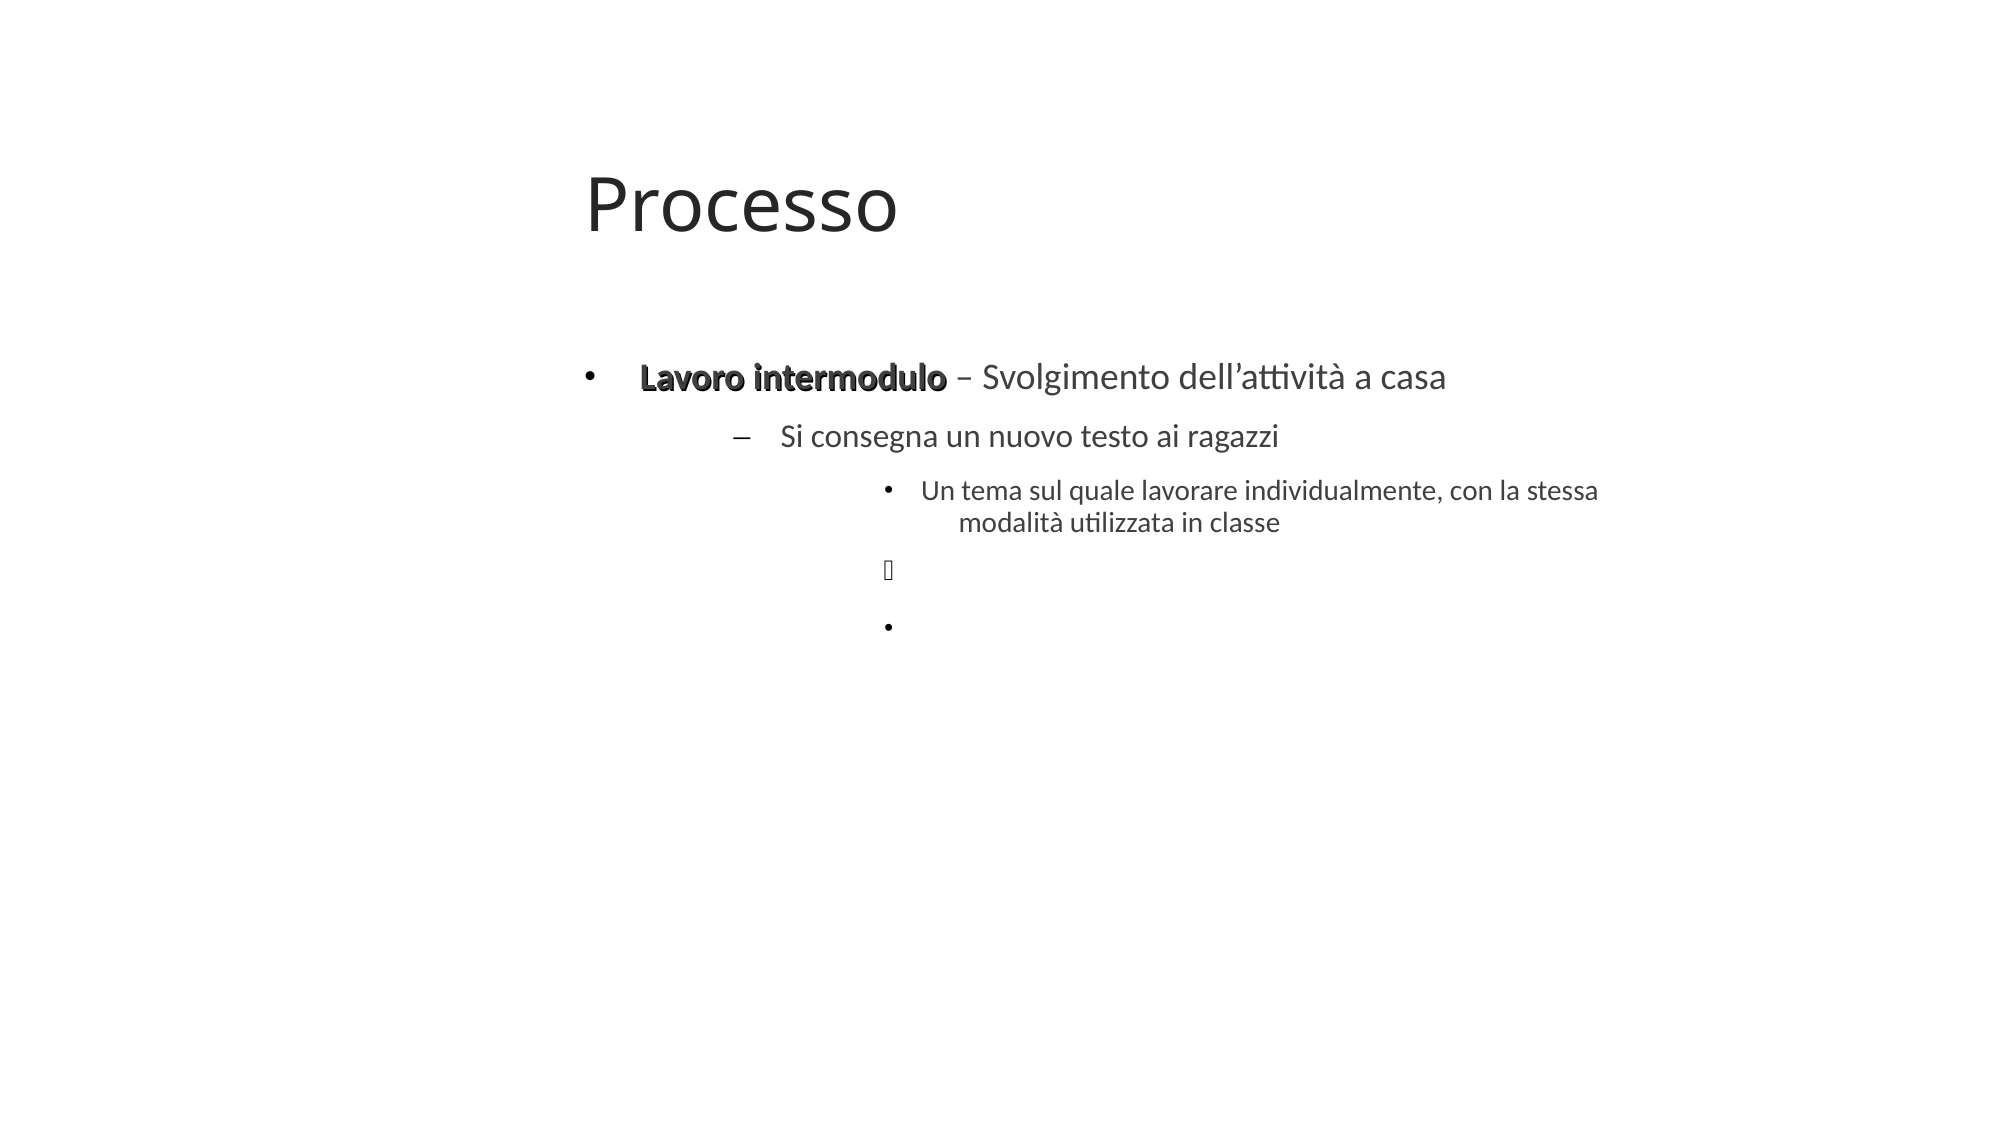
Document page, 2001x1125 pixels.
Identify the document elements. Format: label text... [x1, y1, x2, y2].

list Lavoro intermodulo – Svolgimento dell’attività a casa Si consegna un nuovo testo ai ragazzi Un tema sul quale lavorare individualmente, con la stessa modalità utilizzata in classe [568, 350, 1651, 970]
title Processo [569, 102, 1651, 313]
